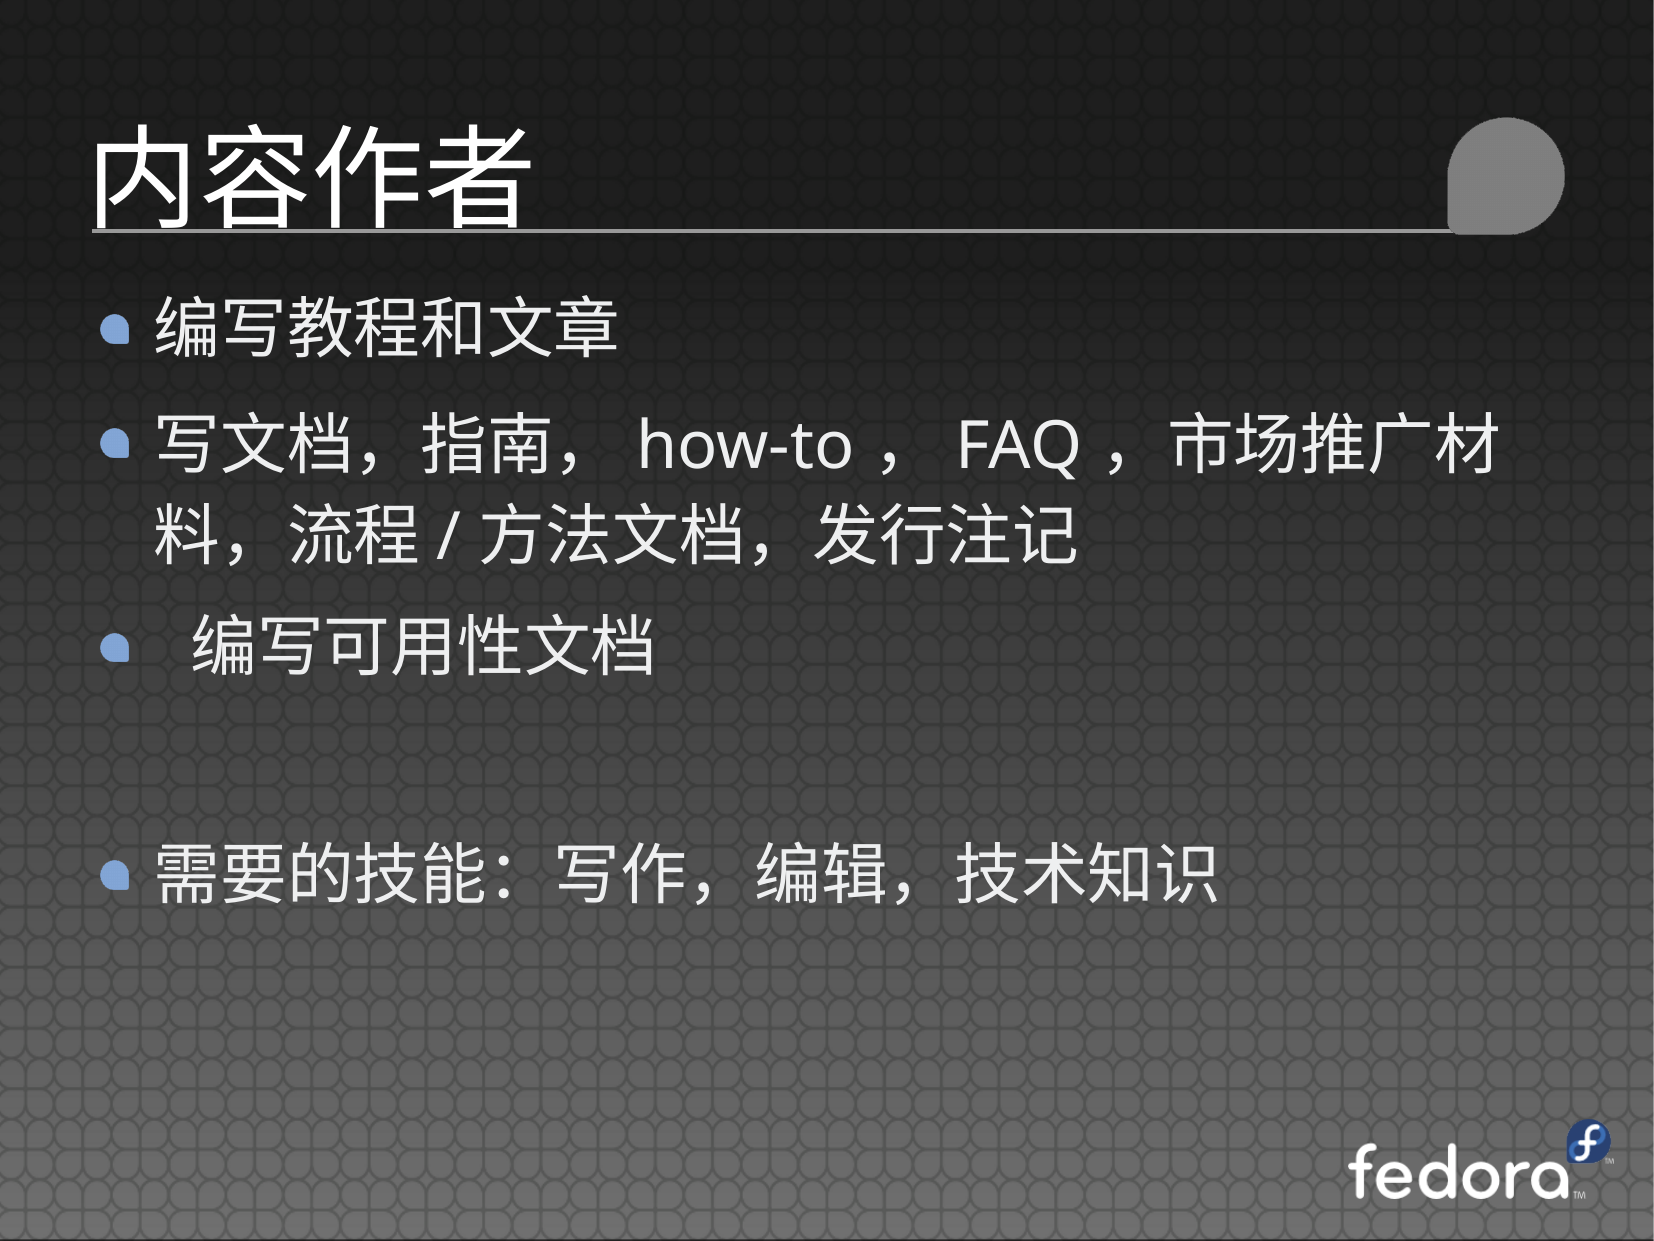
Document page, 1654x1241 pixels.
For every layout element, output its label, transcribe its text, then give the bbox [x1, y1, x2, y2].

picture [0, 0, 1654, 1241]
title 内容作者 [86, 112, 1576, 249]
list 编写教程和文章 写文档，指南，how-to，FAQ，市场推广材料，流程/方法文档，发行注记 编写可用性文档 需要的技能：写作，编辑，技术知识 [82, 290, 1571, 1031]
